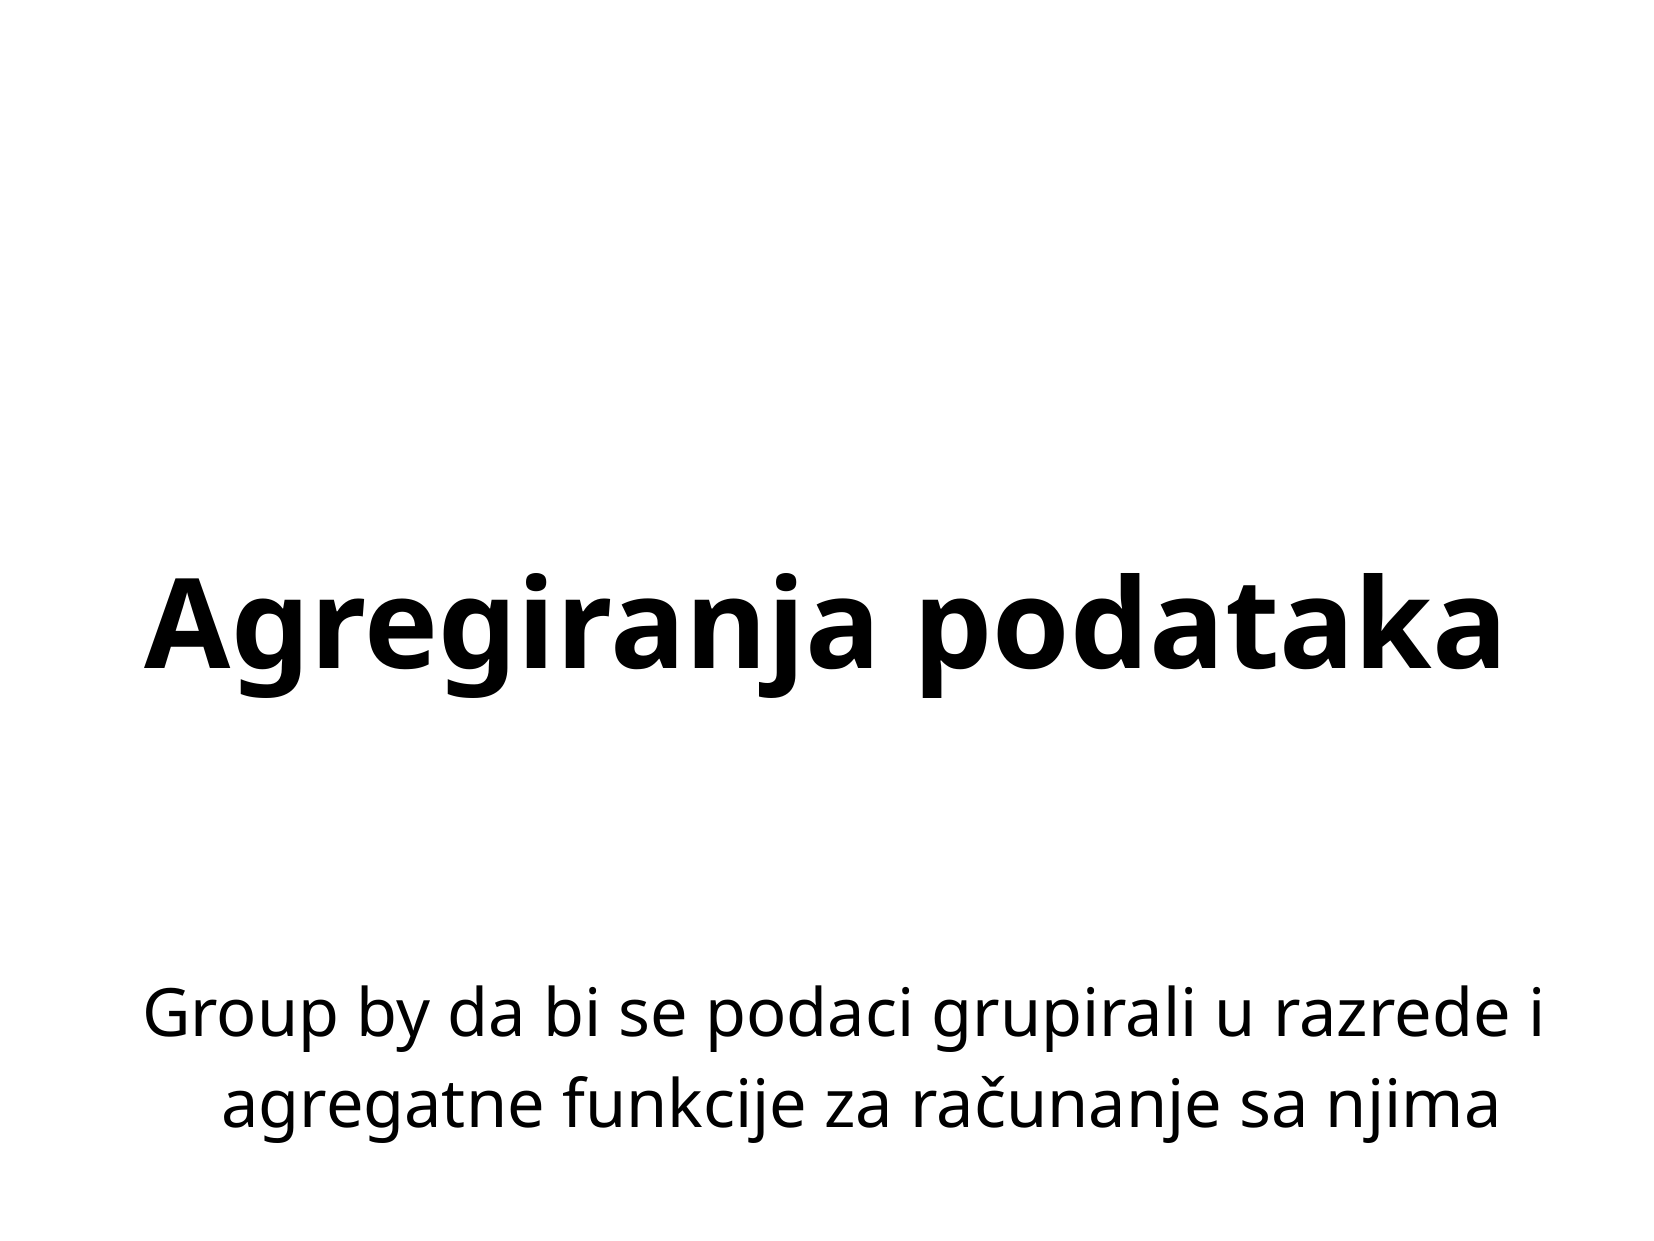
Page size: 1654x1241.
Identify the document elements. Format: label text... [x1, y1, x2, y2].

subtitle Group by da bi se podaci grupirali u razrede i agregatne funkcije za računanje sa njima [82, 966, 1571, 1147]
title Agregiranja podataka [82, 361, 1571, 879]
